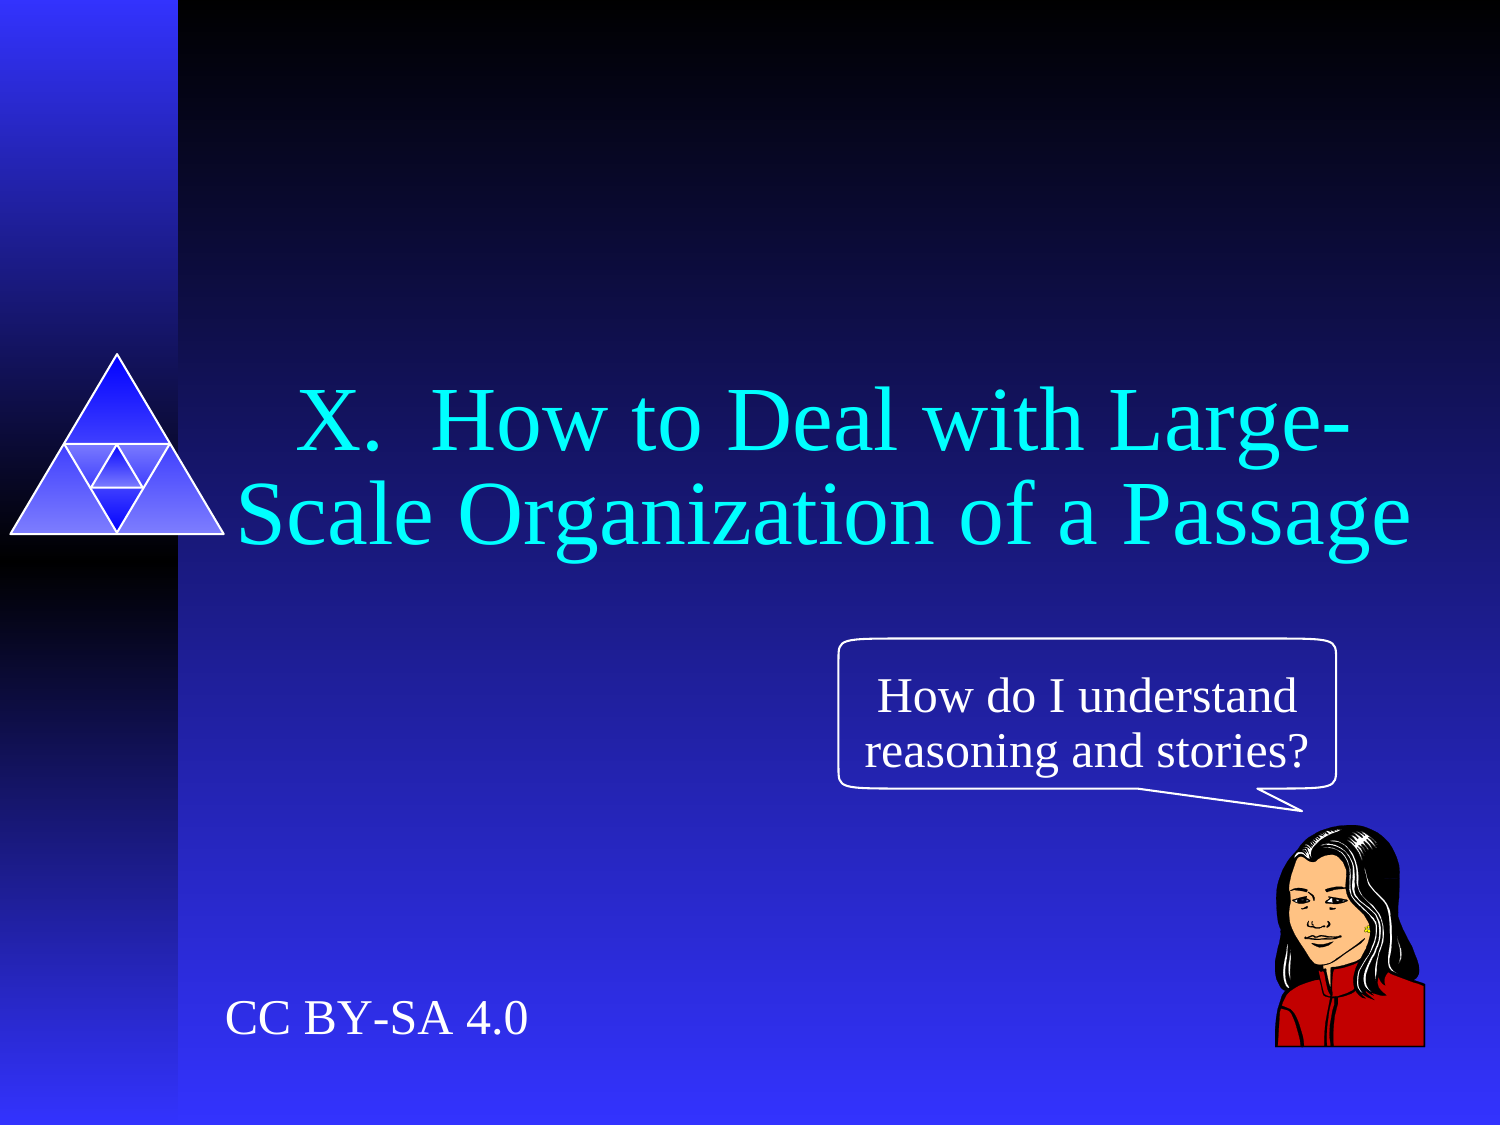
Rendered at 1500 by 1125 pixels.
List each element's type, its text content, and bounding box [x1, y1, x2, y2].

picture [1275, 825, 1426, 1048]
text_box How do I understand reasoning and stories? [838, 638, 1337, 812]
text_box CC BY-SA 4.0 [210, 982, 706, 1053]
title X. How to Deal with Large-Scale Organization of a Passage [187, 315, 1463, 623]
